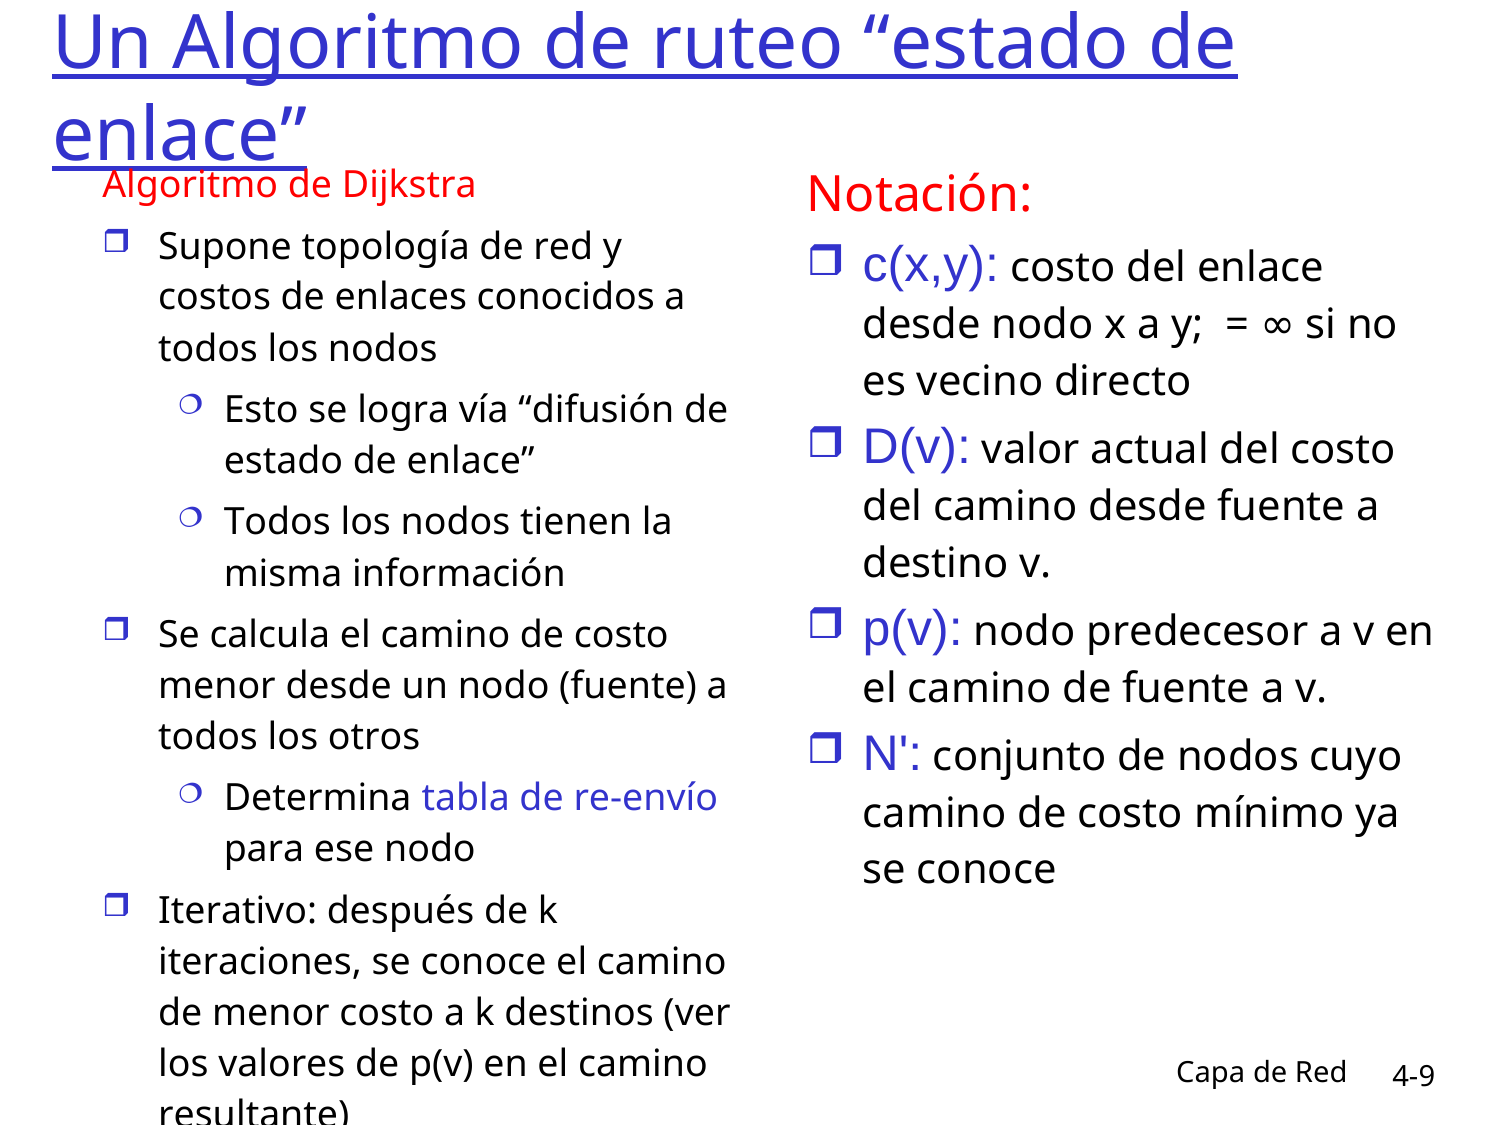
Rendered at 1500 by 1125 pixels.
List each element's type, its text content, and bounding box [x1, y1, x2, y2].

list Notación: c(x,y): costo del enlace desde nodo x a y; = ∞ si no es vecino directo D(v): valor actual del costo del camino desde fuente a destino v. p(v): nodo predecesor a v en el camino de fuente a v. N': conjunto de nodos cuyo camino de costo mínimo ya se conoce [792, 149, 1464, 1066]
title Un Algoritmo de ruteo “estado de enlace” [37, 15, 1463, 158]
list Algoritmo de Dijkstra Supone topología de red y costos de enlaces conocidos a todos los nodos Esto se logra vía “difusión de estado de enlace” Todos los nodos tienen la misma información Se calcula el camino de costo menor desde un nodo (fuente) a todos los otros Determina tabla de re-envío para ese nodo Iterativo: después de k iteraciones, se conoce el camino de menor costo a k destinos (ver los valores de p(v) en el camino resultante) [87, 149, 759, 1066]
